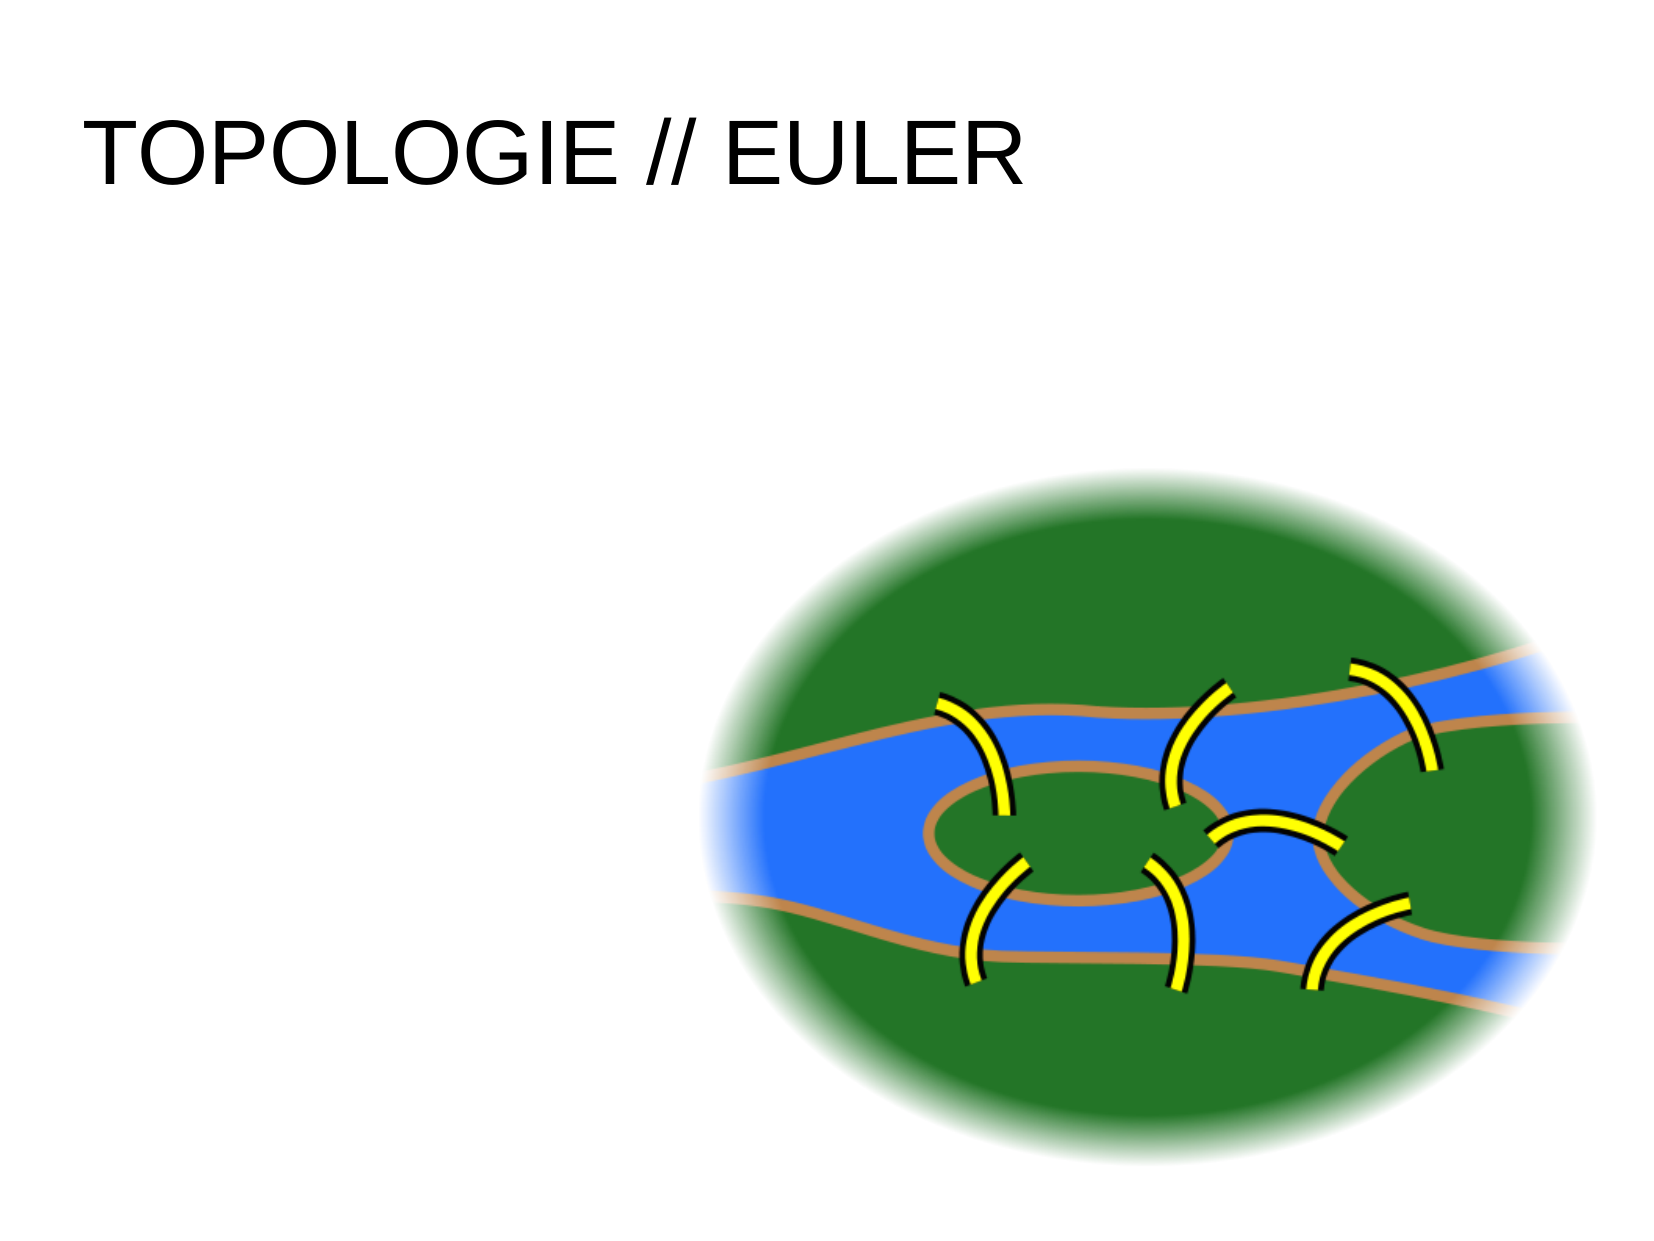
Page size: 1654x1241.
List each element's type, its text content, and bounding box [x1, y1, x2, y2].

title TOPOLOGIE // EULER [82, 56, 1571, 250]
picture [679, 442, 1617, 1193]
